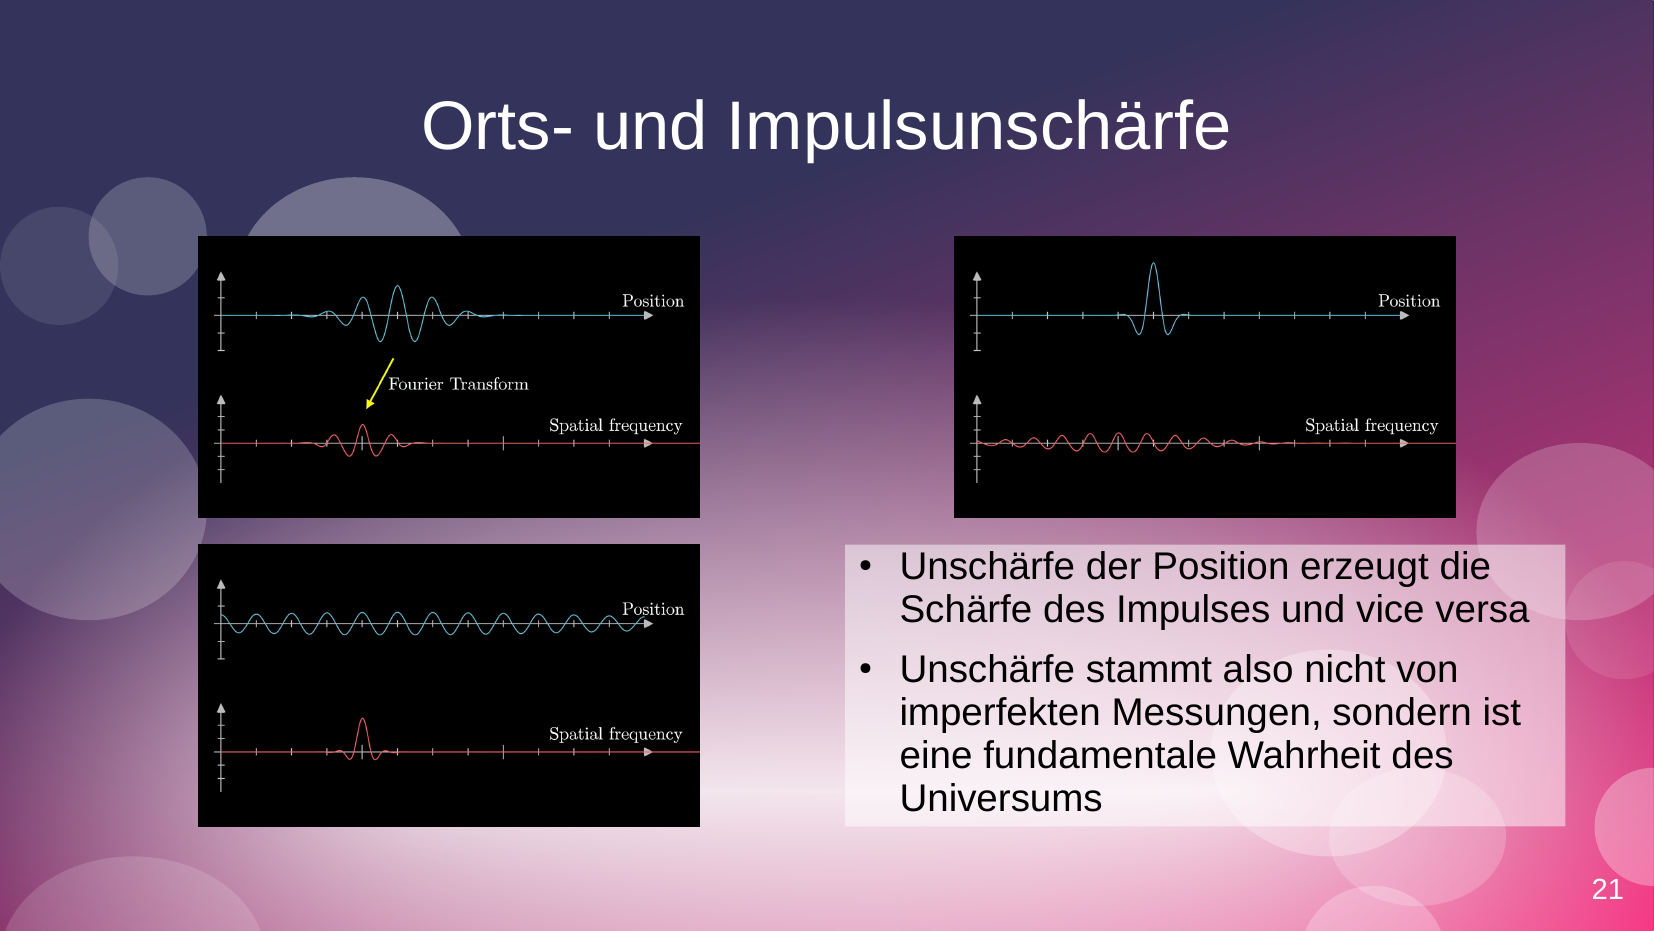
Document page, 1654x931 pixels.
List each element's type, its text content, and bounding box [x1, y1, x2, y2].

picture [954, 236, 1456, 518]
picture [198, 544, 700, 827]
title Orts- und Impulsunschärfe [88, 44, 1565, 207]
picture [198, 236, 700, 518]
list Unschärfe der Position erzeugt die Schärfe des Impulses und vice versa Unschärfe stammt also nicht von imperfekten Messungen, sondern ist eine fundamentale Wahrheit des Universums [845, 544, 1566, 827]
